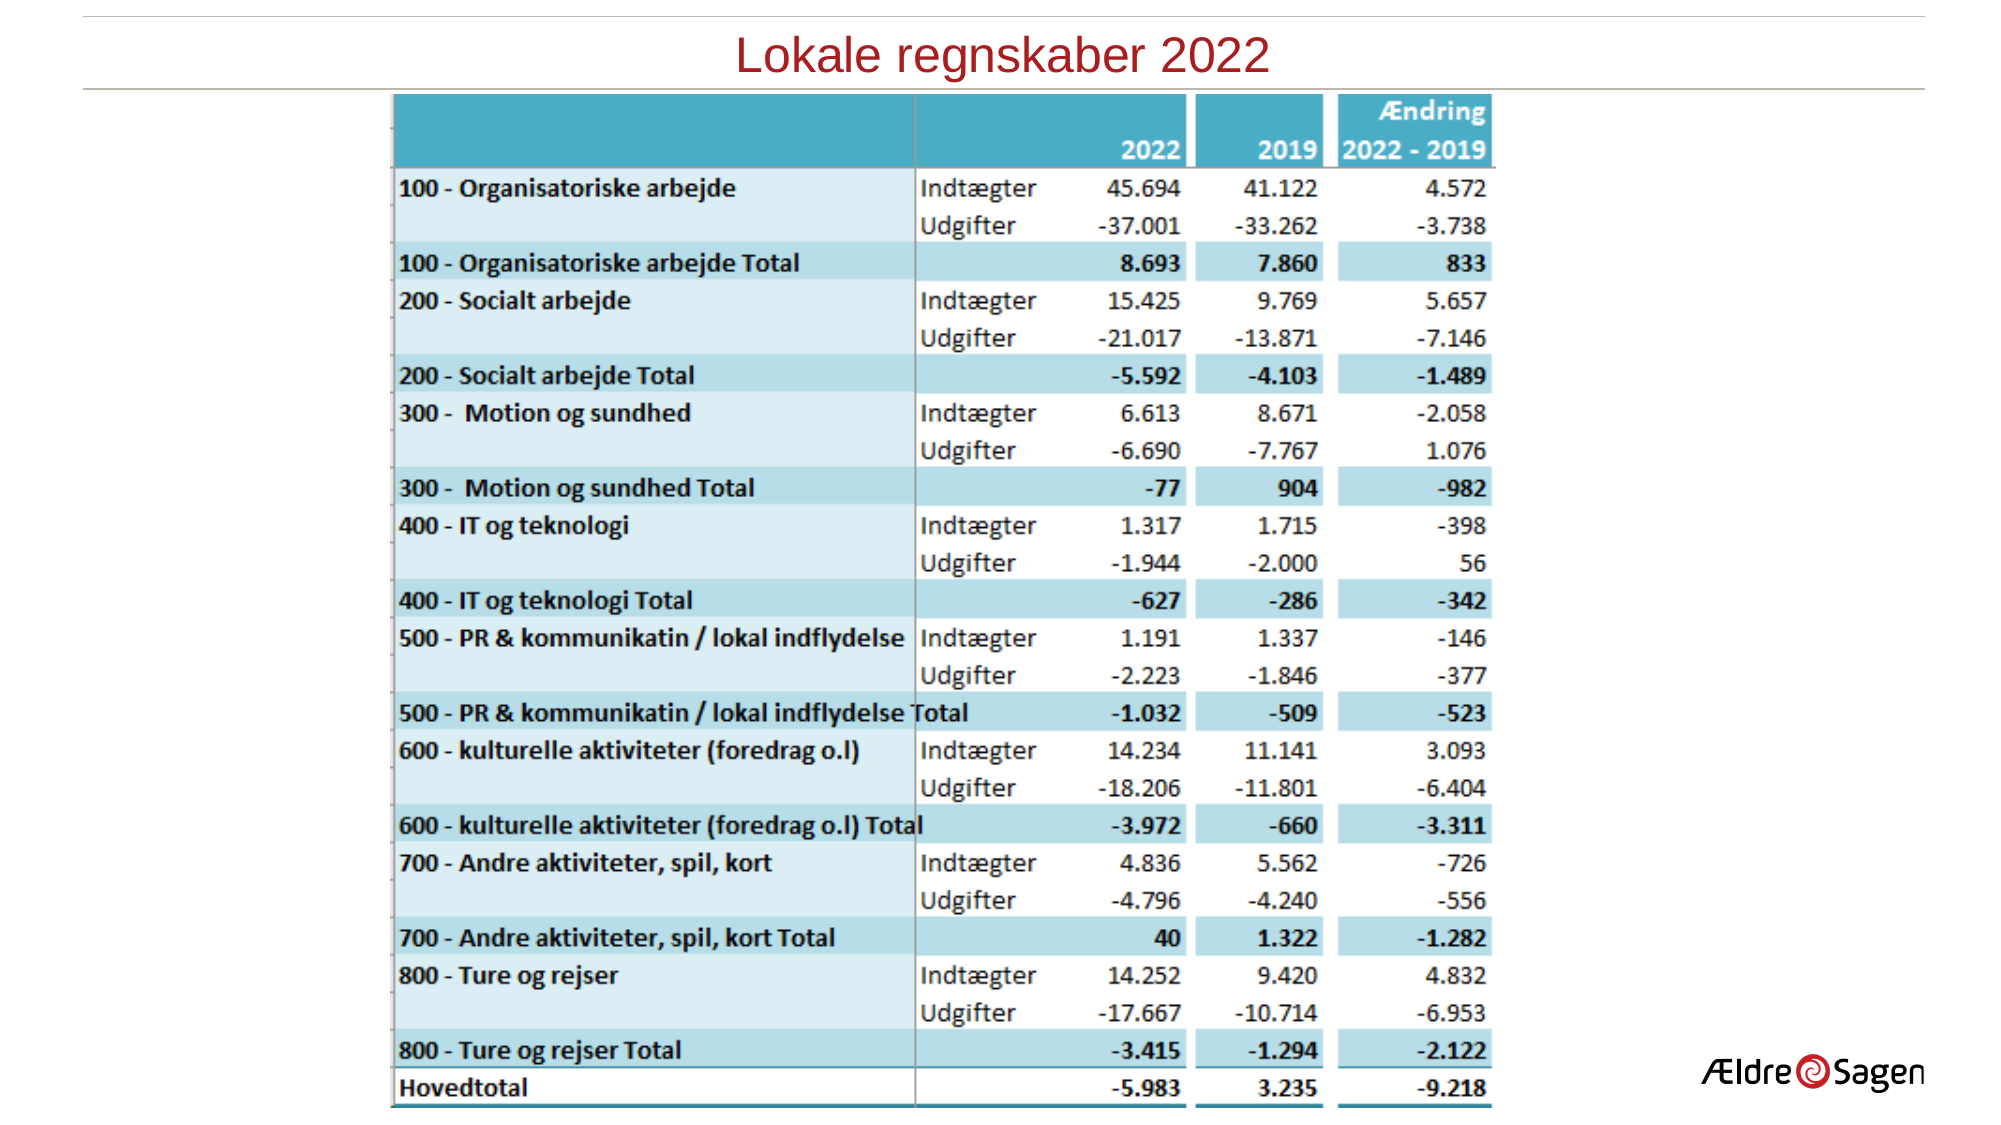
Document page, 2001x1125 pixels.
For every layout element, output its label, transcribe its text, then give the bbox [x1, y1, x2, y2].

text_box Lokale regnskaber 2022 [82, 14, 1925, 92]
picture [390, 94, 1496, 1108]
